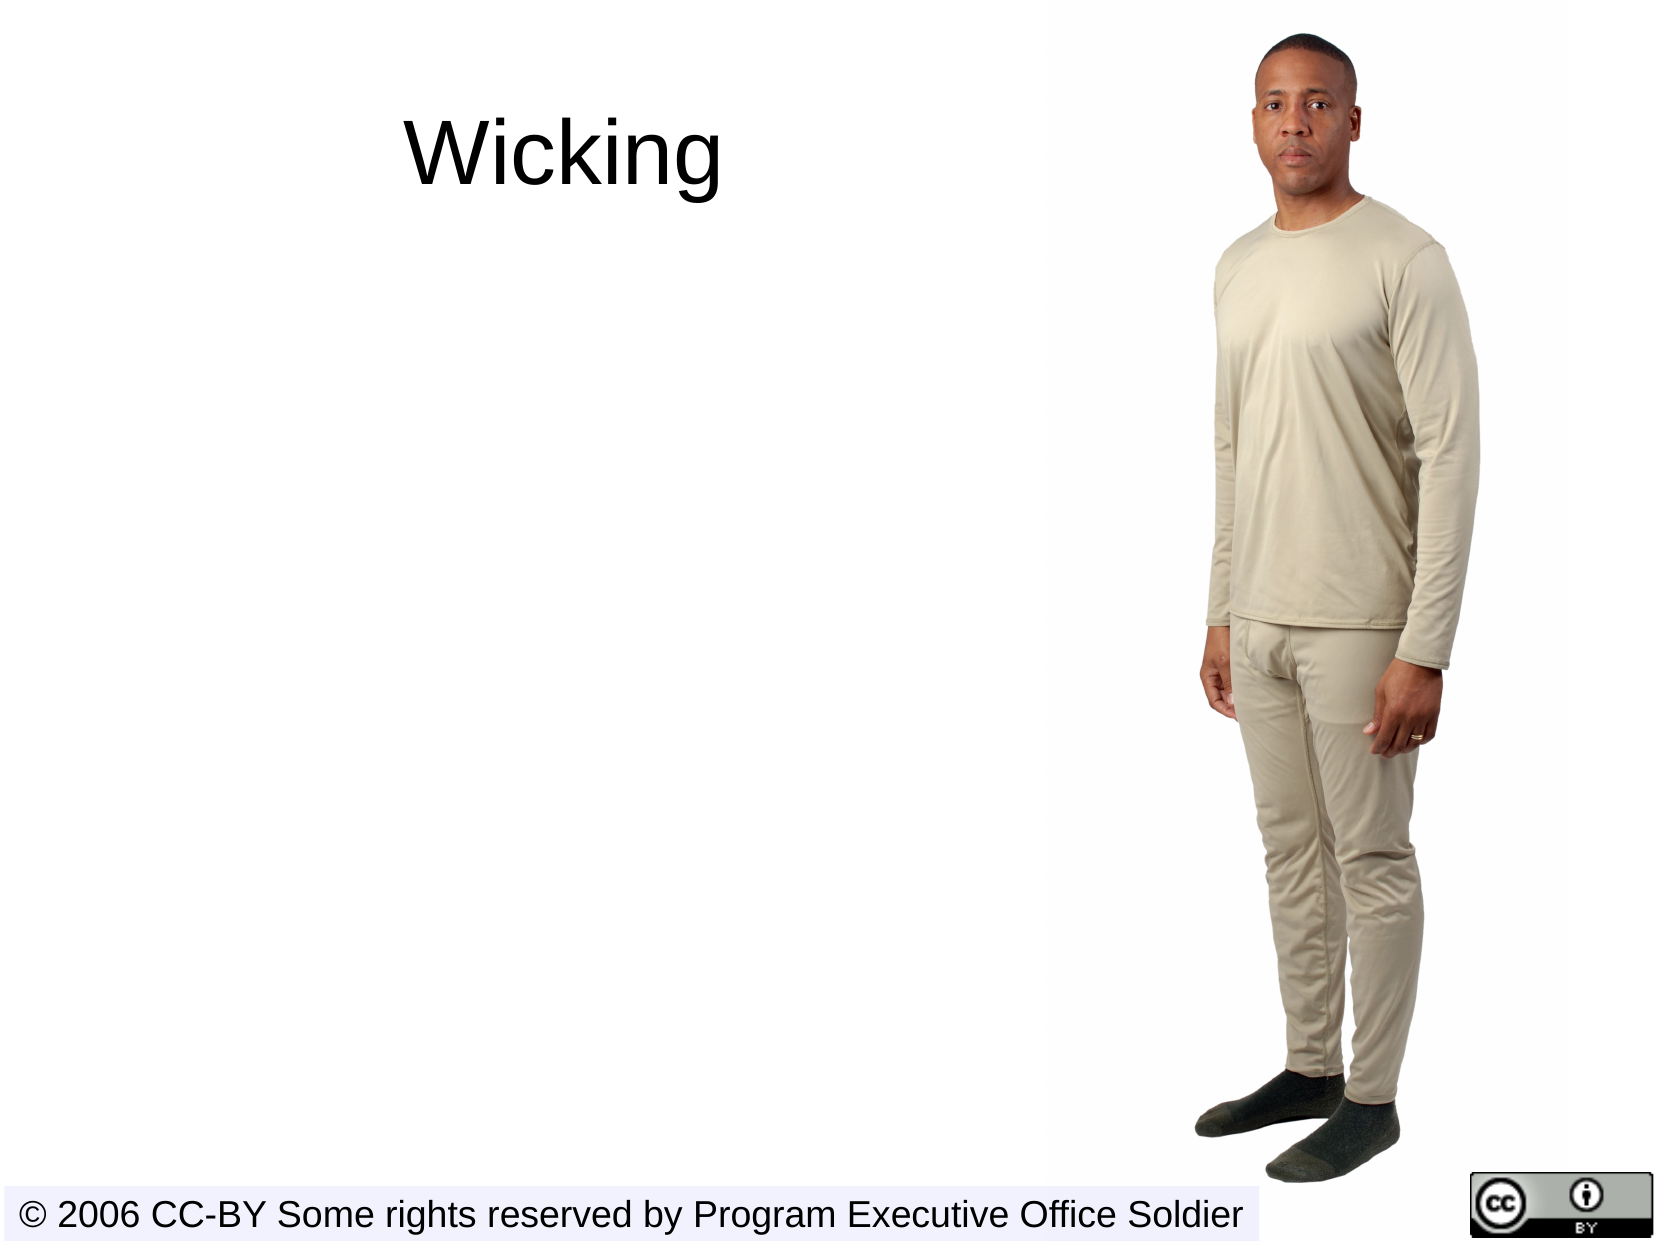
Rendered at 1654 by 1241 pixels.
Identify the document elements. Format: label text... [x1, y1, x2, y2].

text_box © 2006 CC-BY Some rights reserved by Program Executive Office Soldier [4, 1186, 1260, 1241]
picture [1046, 0, 1654, 1241]
title Wicking [82, 49, 1046, 257]
